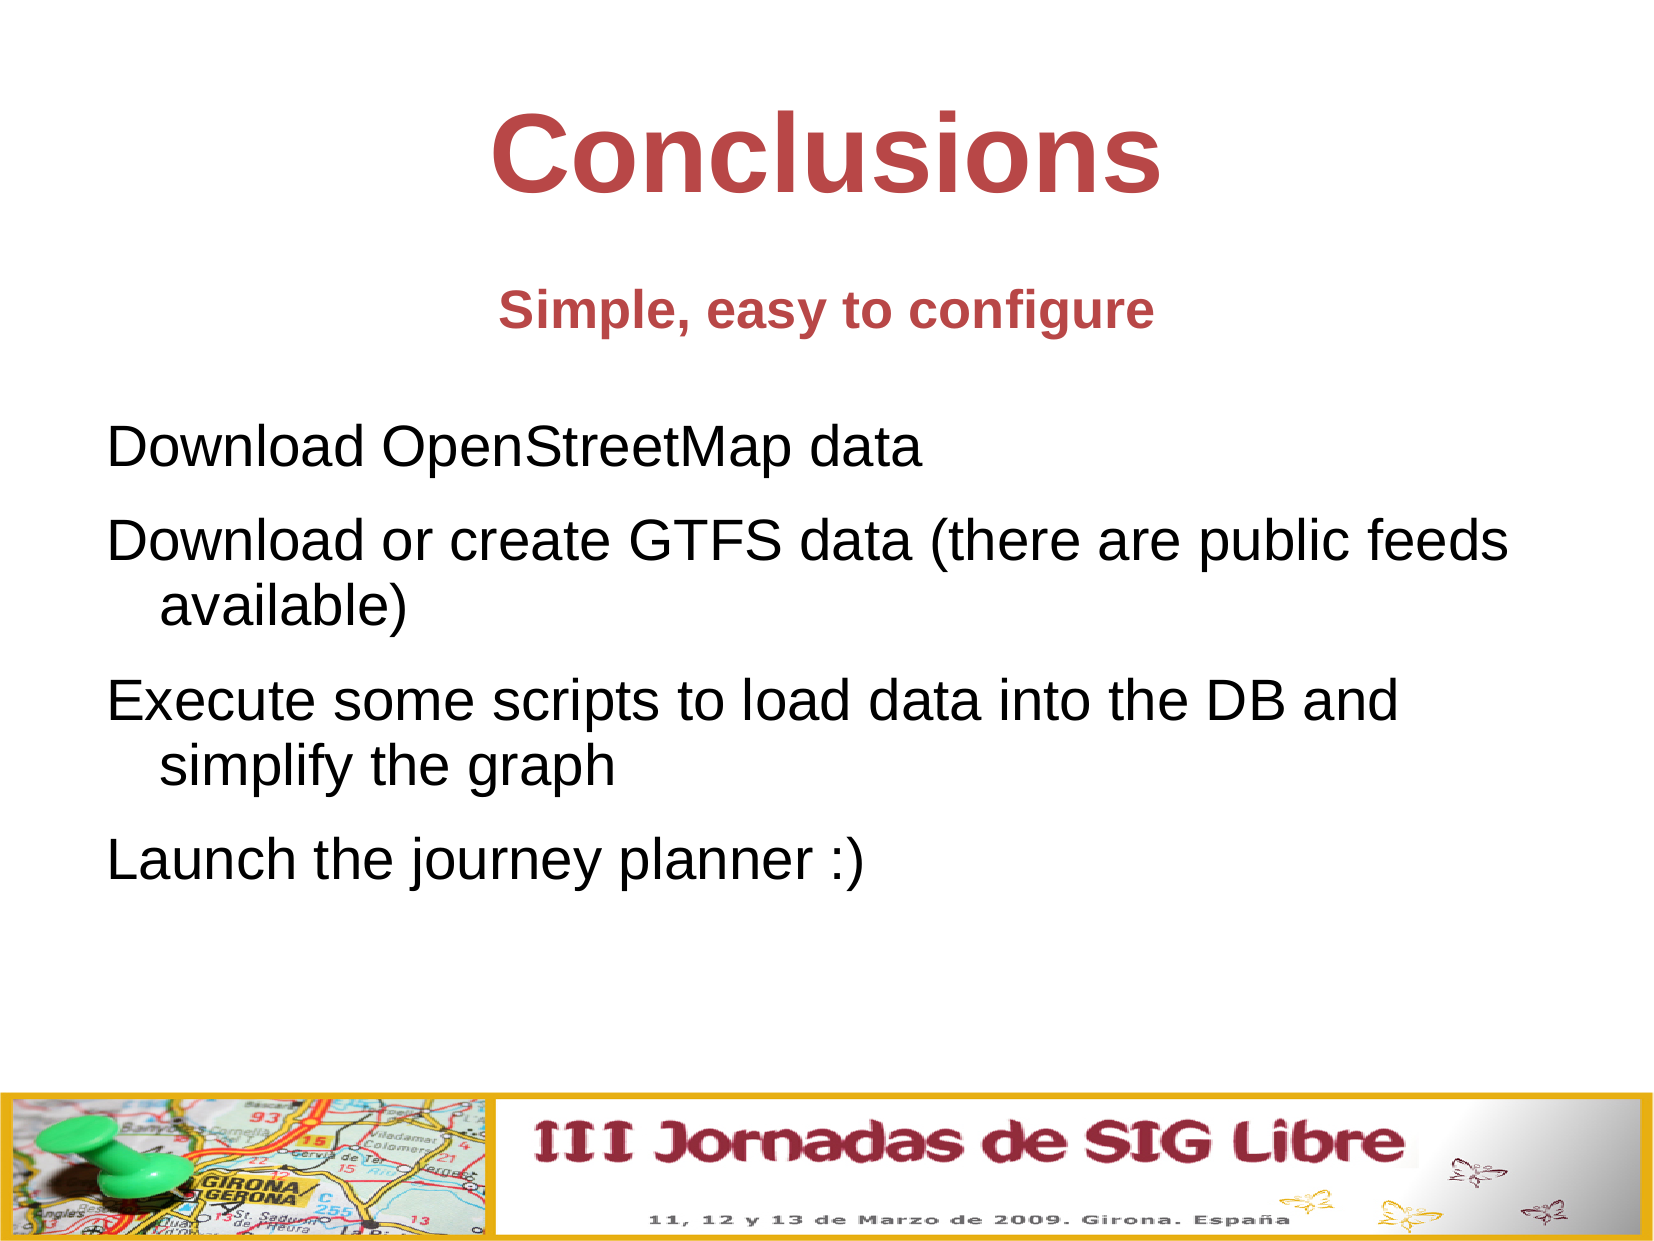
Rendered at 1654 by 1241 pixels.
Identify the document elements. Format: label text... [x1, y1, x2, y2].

picture [0, 1092, 1654, 1241]
list Download OpenStreetMap data Download or create GTFS data (there are public feeds available) Execute some scripts to load data into the DB and simplify the graph Launch the journey planner :) [88, 413, 1571, 1077]
title Conclusions [82, 49, 1571, 257]
text_box Simple, easy to configure [484, 271, 1172, 369]
